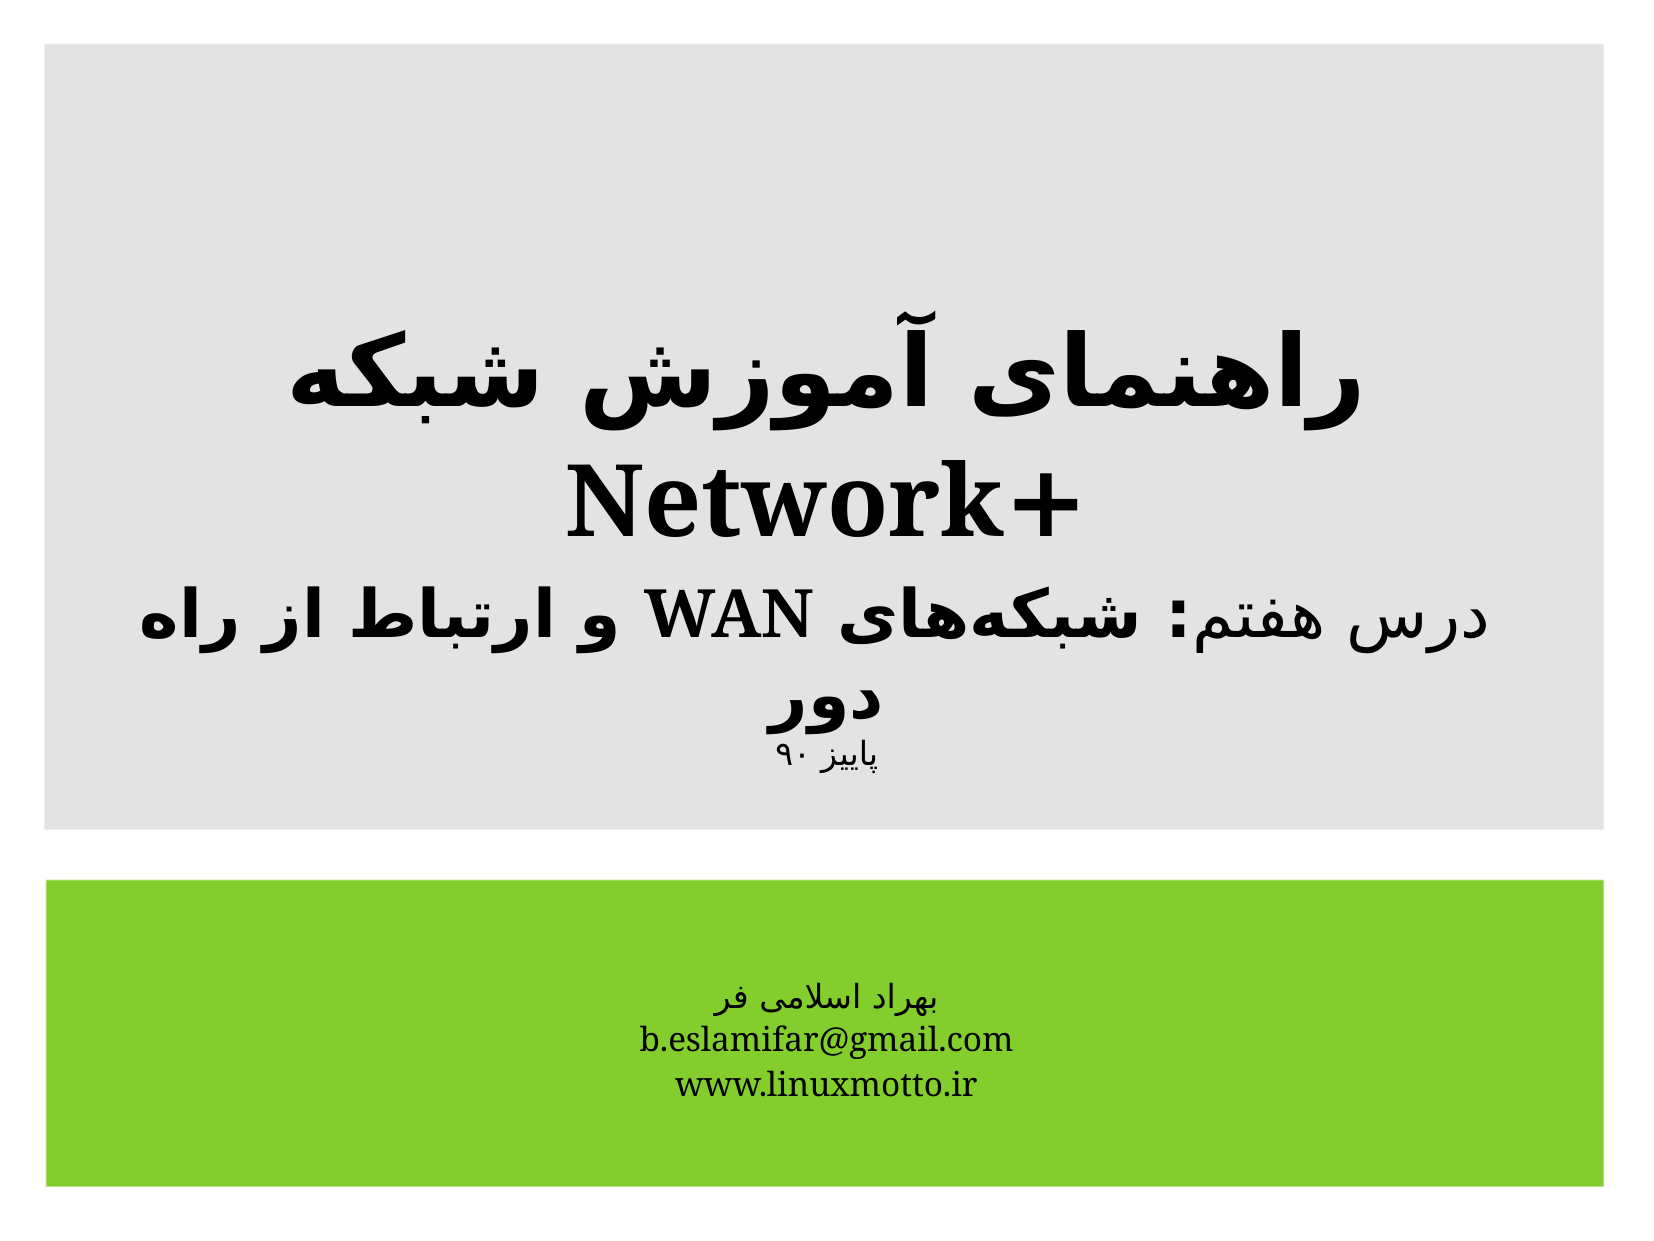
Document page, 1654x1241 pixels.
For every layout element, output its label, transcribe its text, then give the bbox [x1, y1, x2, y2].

picture [0, 0, 1654, 1241]
text_box راهنمای آموزش شبکه +Network درس هفتم: شبکه‌های WAN و ارتباط از راه دور پاییز ۹۰ بهراد اسلامی فر b.eslamifar@gmail.com www.linuxmotto.ir [82, 56, 1571, 1102]
